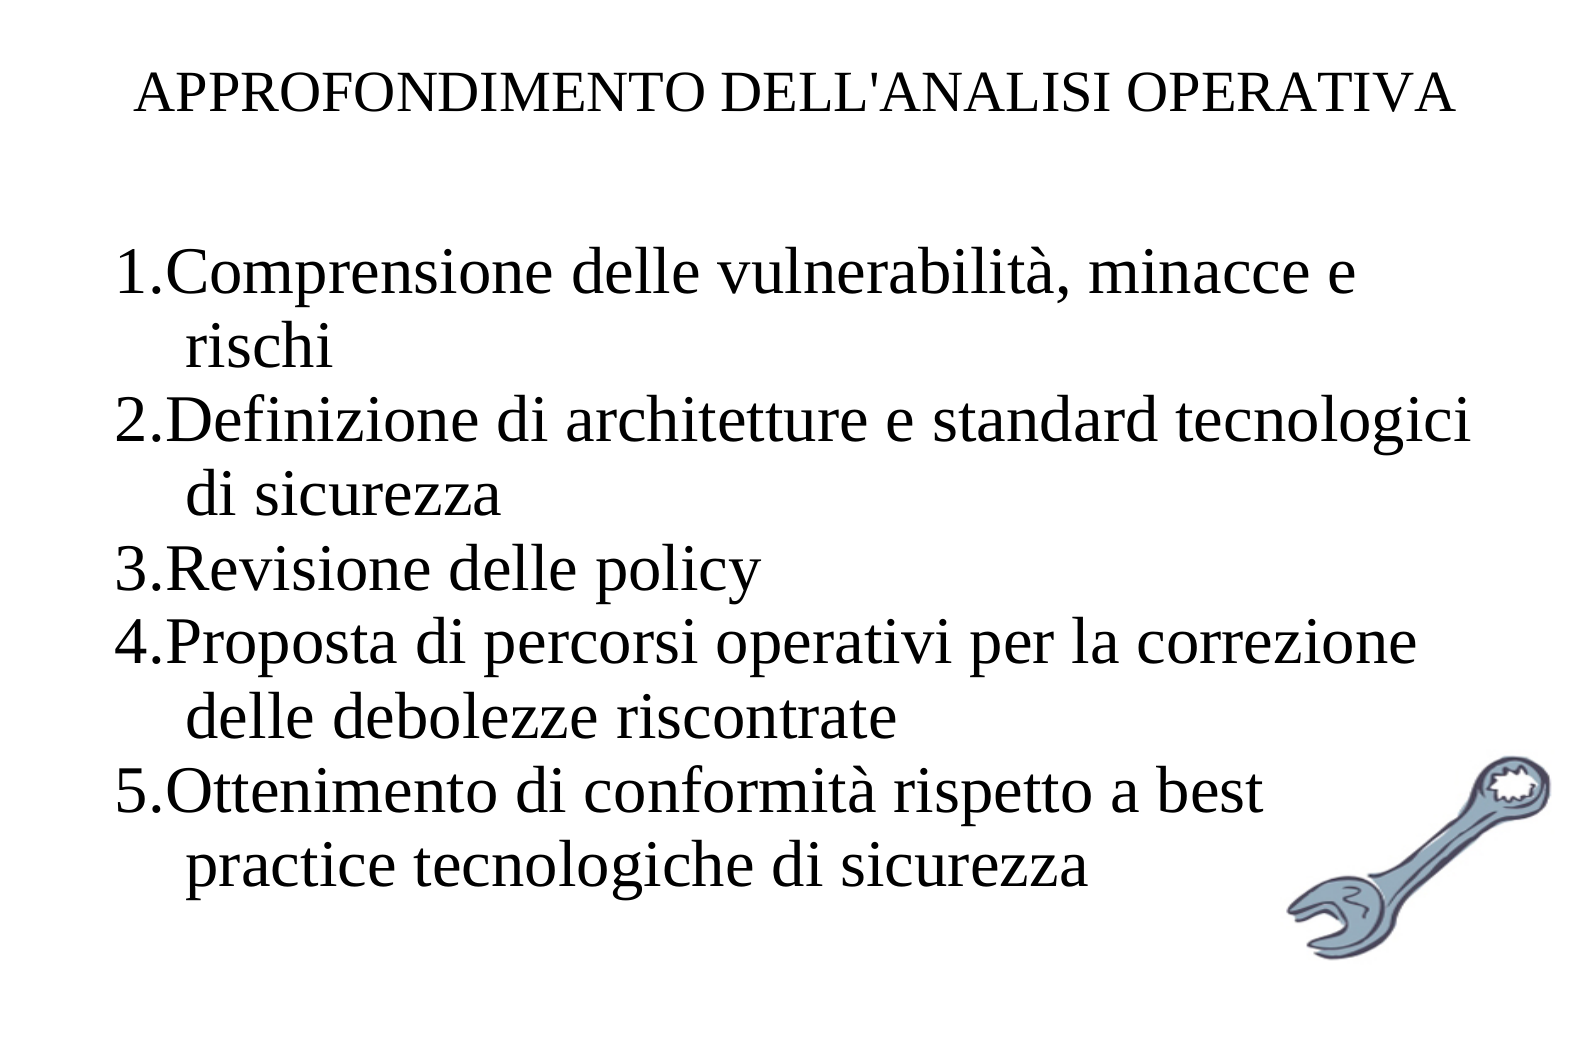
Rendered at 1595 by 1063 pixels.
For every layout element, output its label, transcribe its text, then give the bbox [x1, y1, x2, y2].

picture [1280, 708, 1565, 1004]
subtitle APPROFONDIMENTO DELL'ANALISI OPERATIVA Comprensione delle vulnerabilità, minacce e rischi Definizione di architetture e standard tecnologici di sicurezza Revisione delle policy Proposta di percorsi operativi per la correzione delle debolezze riscontrate Ottenimento di conformità rispetto a best practice tecnologiche di sicurezza [114, 59, 1477, 1012]
